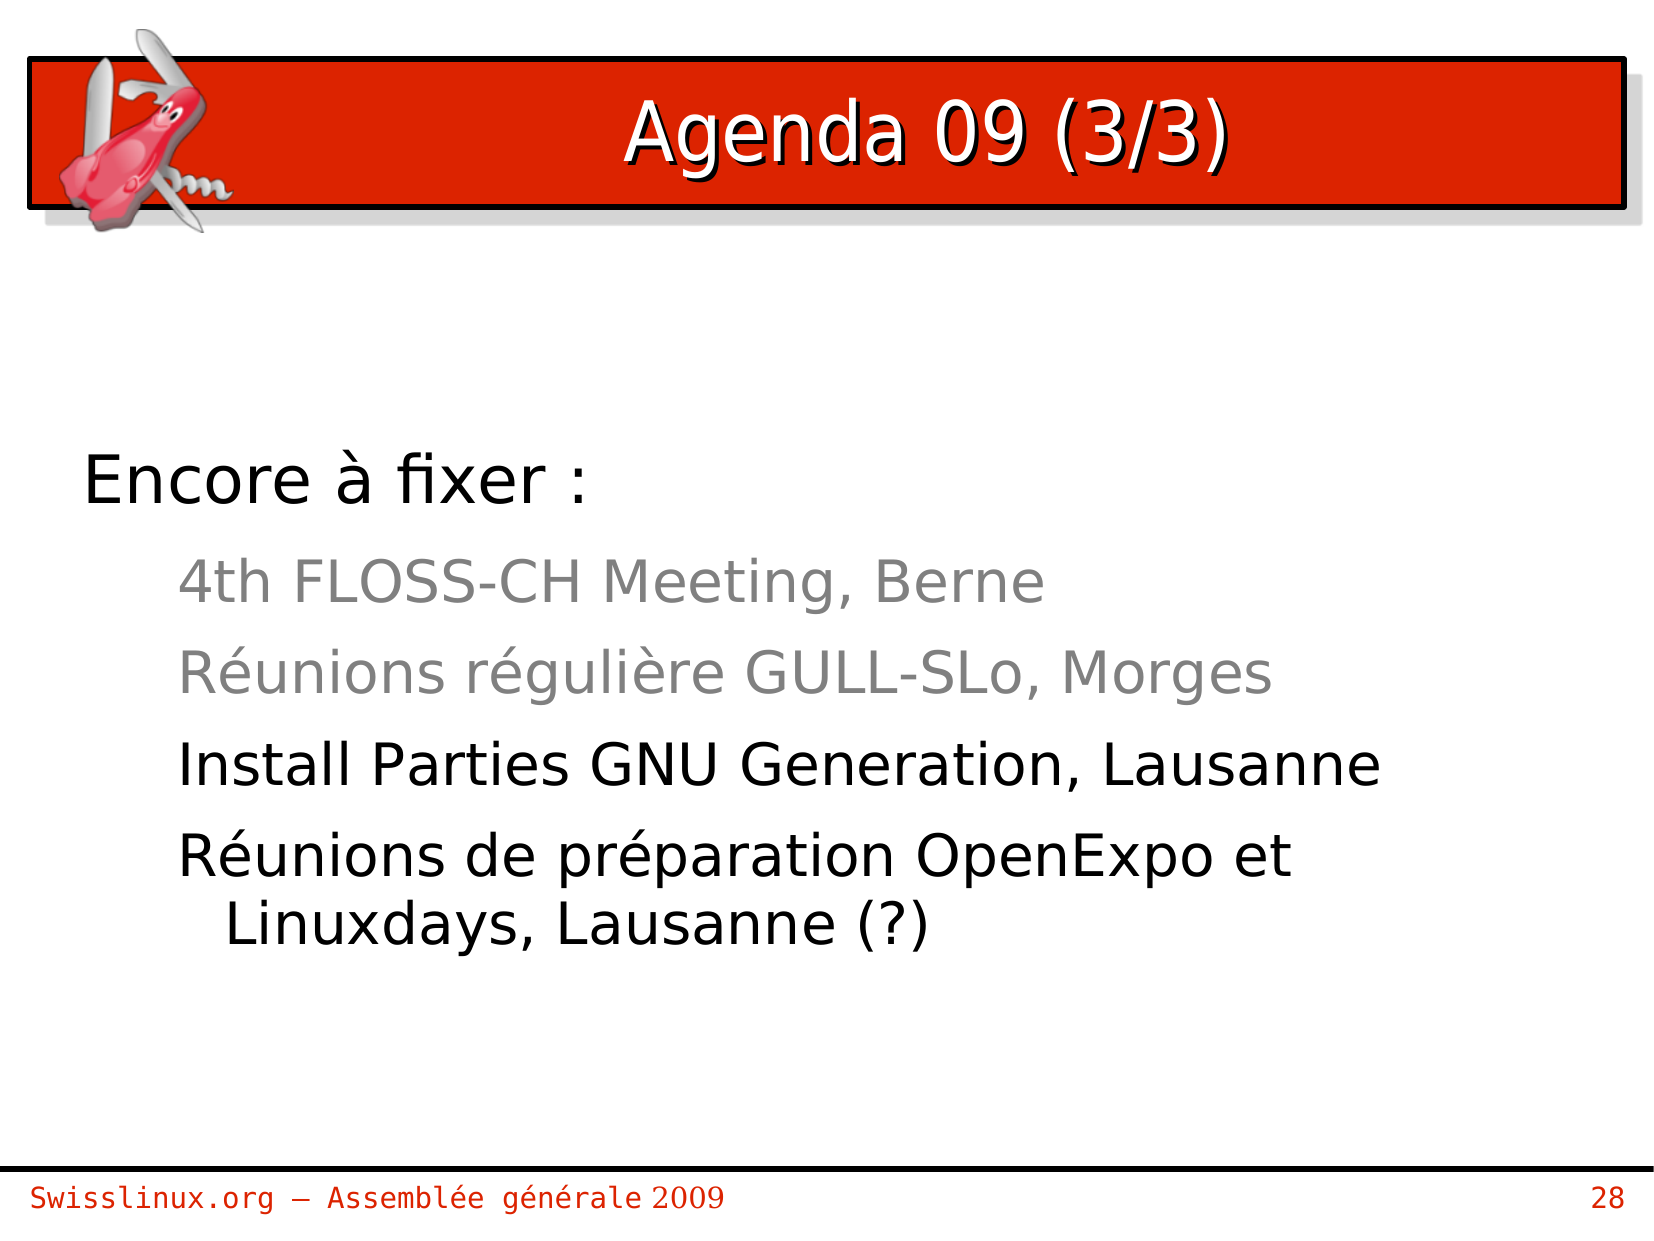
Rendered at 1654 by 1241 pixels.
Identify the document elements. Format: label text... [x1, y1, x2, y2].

picture [59, 29, 234, 233]
title Agenda 09 (3/3) [259, 84, 1595, 182]
list Encore à fixer : 4th FLOSS-CH Meeting, Berne Réunions régulière GULL-SLo, Morges Install Parties GNU Generation, Lausanne Réunions de préparation OpenExpo et Linuxdays, Lausanne (?) [82, 290, 1571, 1109]
